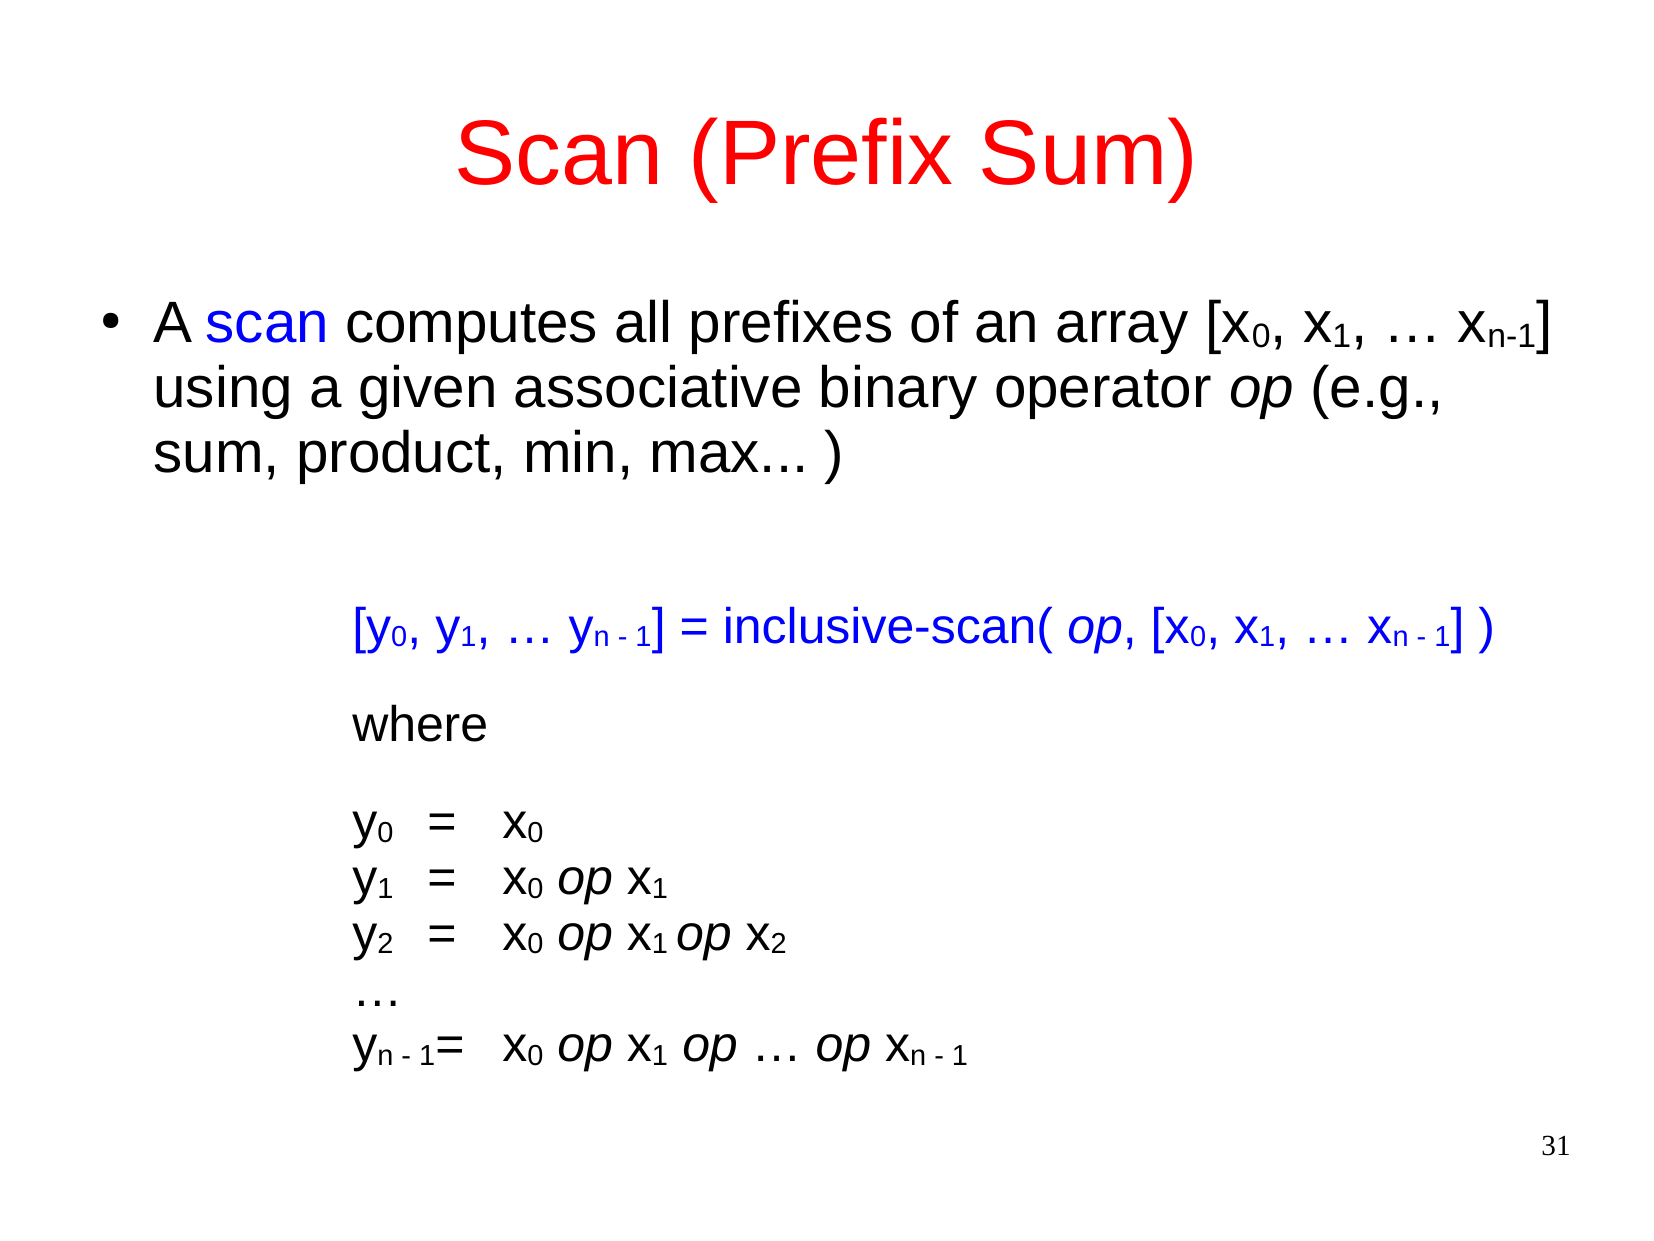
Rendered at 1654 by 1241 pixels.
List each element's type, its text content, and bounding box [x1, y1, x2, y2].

text_box [y0, y1, … yn - 1] = inclusive-scan( op, [x0, x1, … xn - 1] ) where y0 = x0 y1 = x0 op x1 y2 = x0 op x1 op x2 … yn - 1= x0 op x1 op … op xn - 1 [337, 590, 1538, 1166]
title Scan (Prefix Sum) [82, 49, 1571, 257]
list A scan computes all prefixes of an array [x0, x1, … xn-1] using a given associative binary operator op (e.g., sum, product, min, max... ) [82, 290, 1571, 1109]
